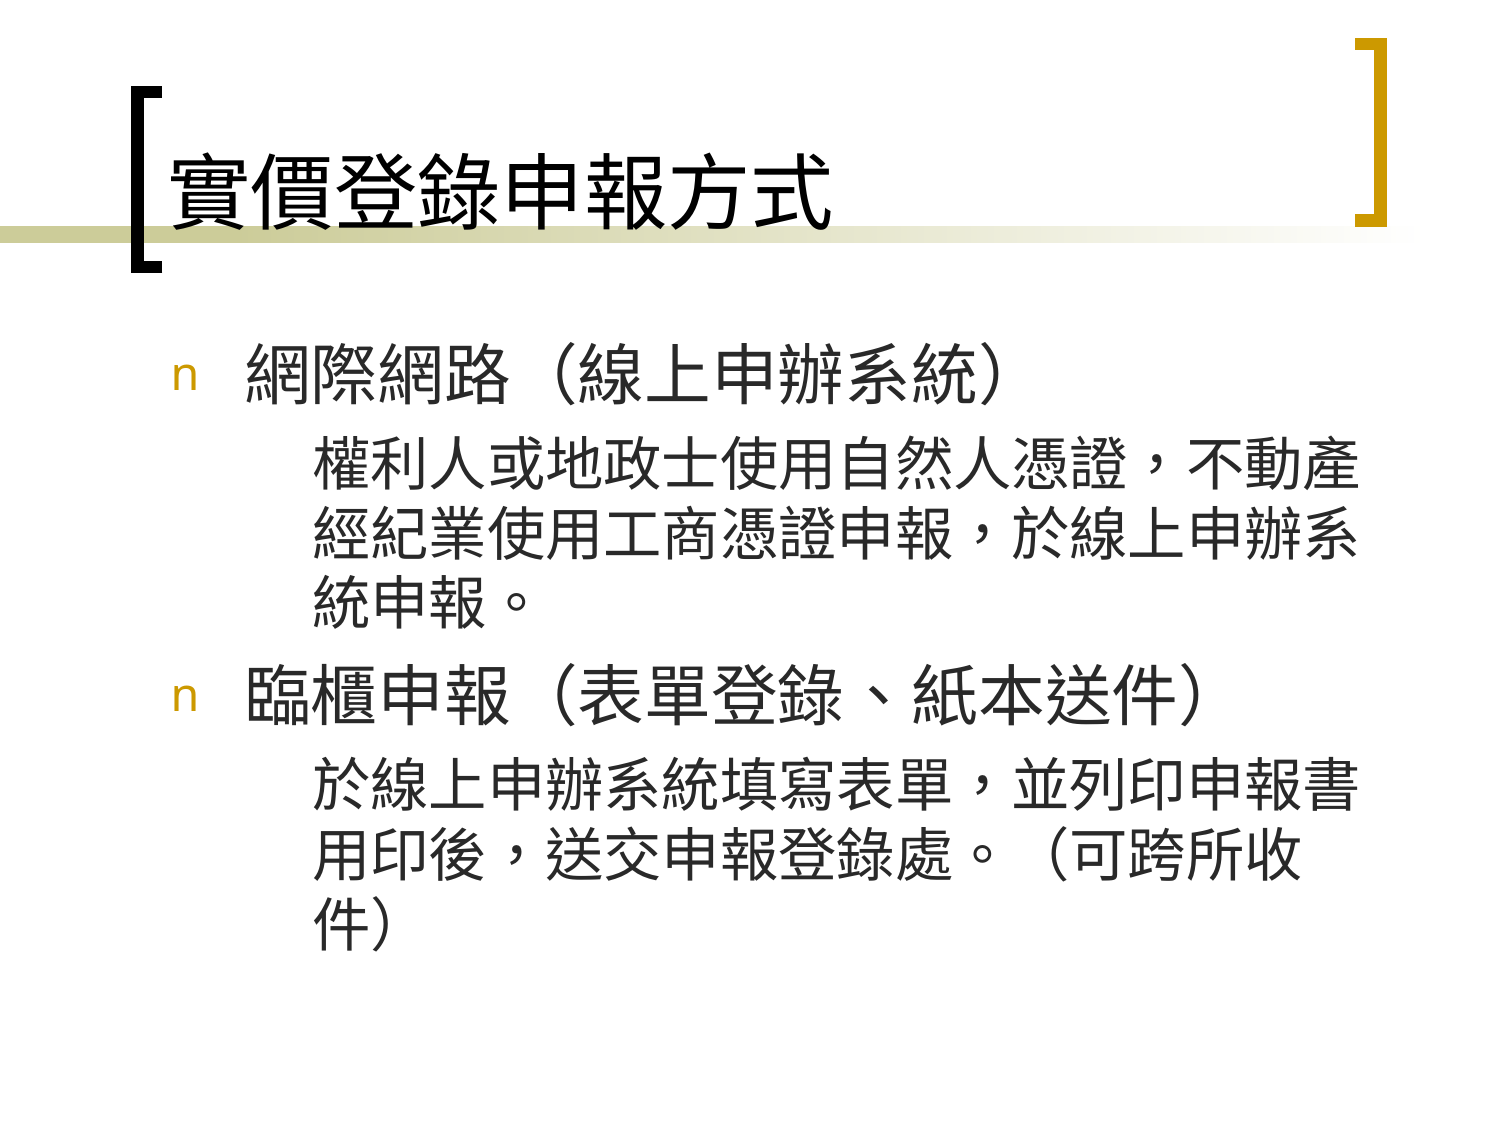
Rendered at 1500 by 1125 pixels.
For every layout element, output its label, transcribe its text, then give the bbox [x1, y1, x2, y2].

title 實價登錄申報方式 [152, 15, 1328, 248]
list 網際網路（線上申辦系統） 權利人或地政士使用自然人憑證，不動產經紀業使用工商憑證申報，於線上申辦系統申報。 臨櫃申報（表單登錄、紙本送件） 於線上申辦系統填寫表單，並列印申報書用印後，送交申報登錄處。（可跨所收件） [155, 324, 1413, 1000]
